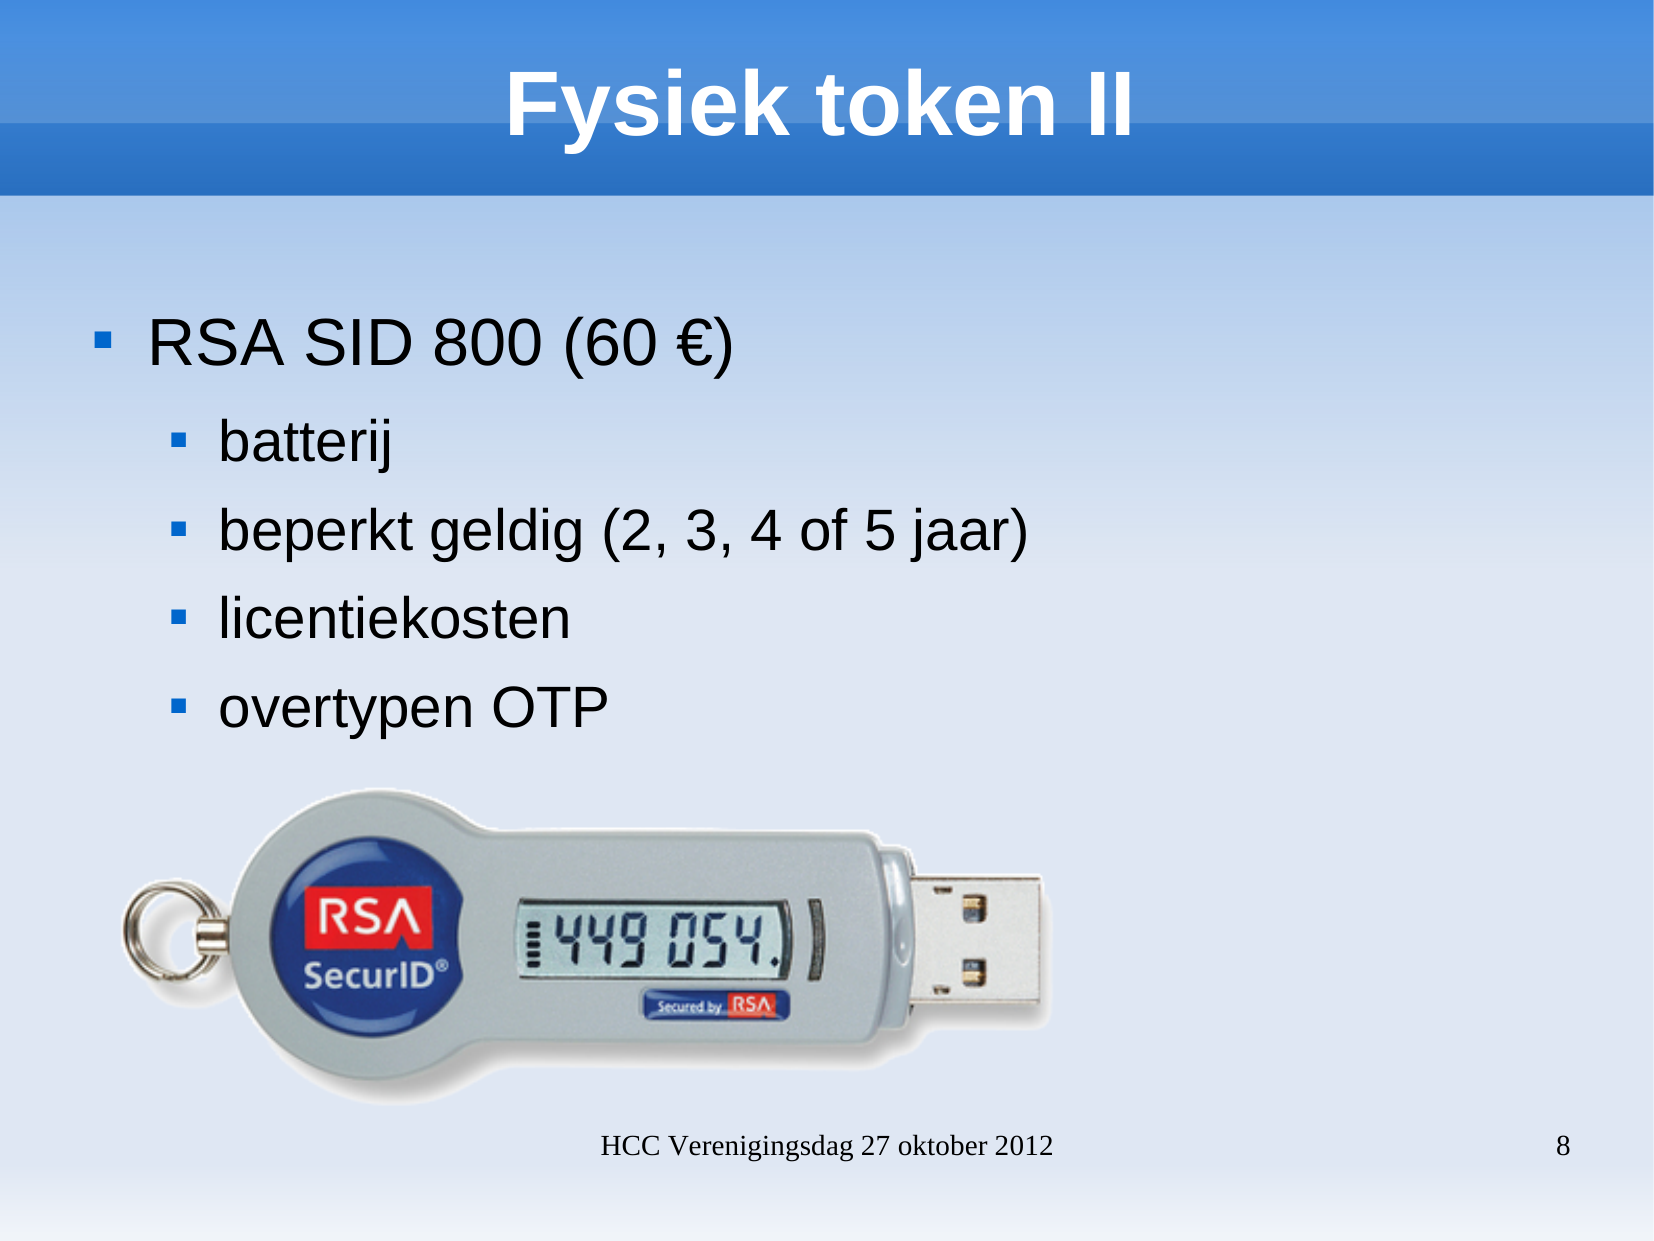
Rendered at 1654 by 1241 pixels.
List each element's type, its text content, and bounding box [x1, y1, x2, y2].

picture [0, 0, 1654, 1241]
list RSA SID 800 (60 €) batterij beperkt geldig (2, 3, 4 of 5 jaar) licentiekosten overtypen OTP [76, 200, 1565, 1004]
title Fysiek token II [76, 7, 1565, 200]
